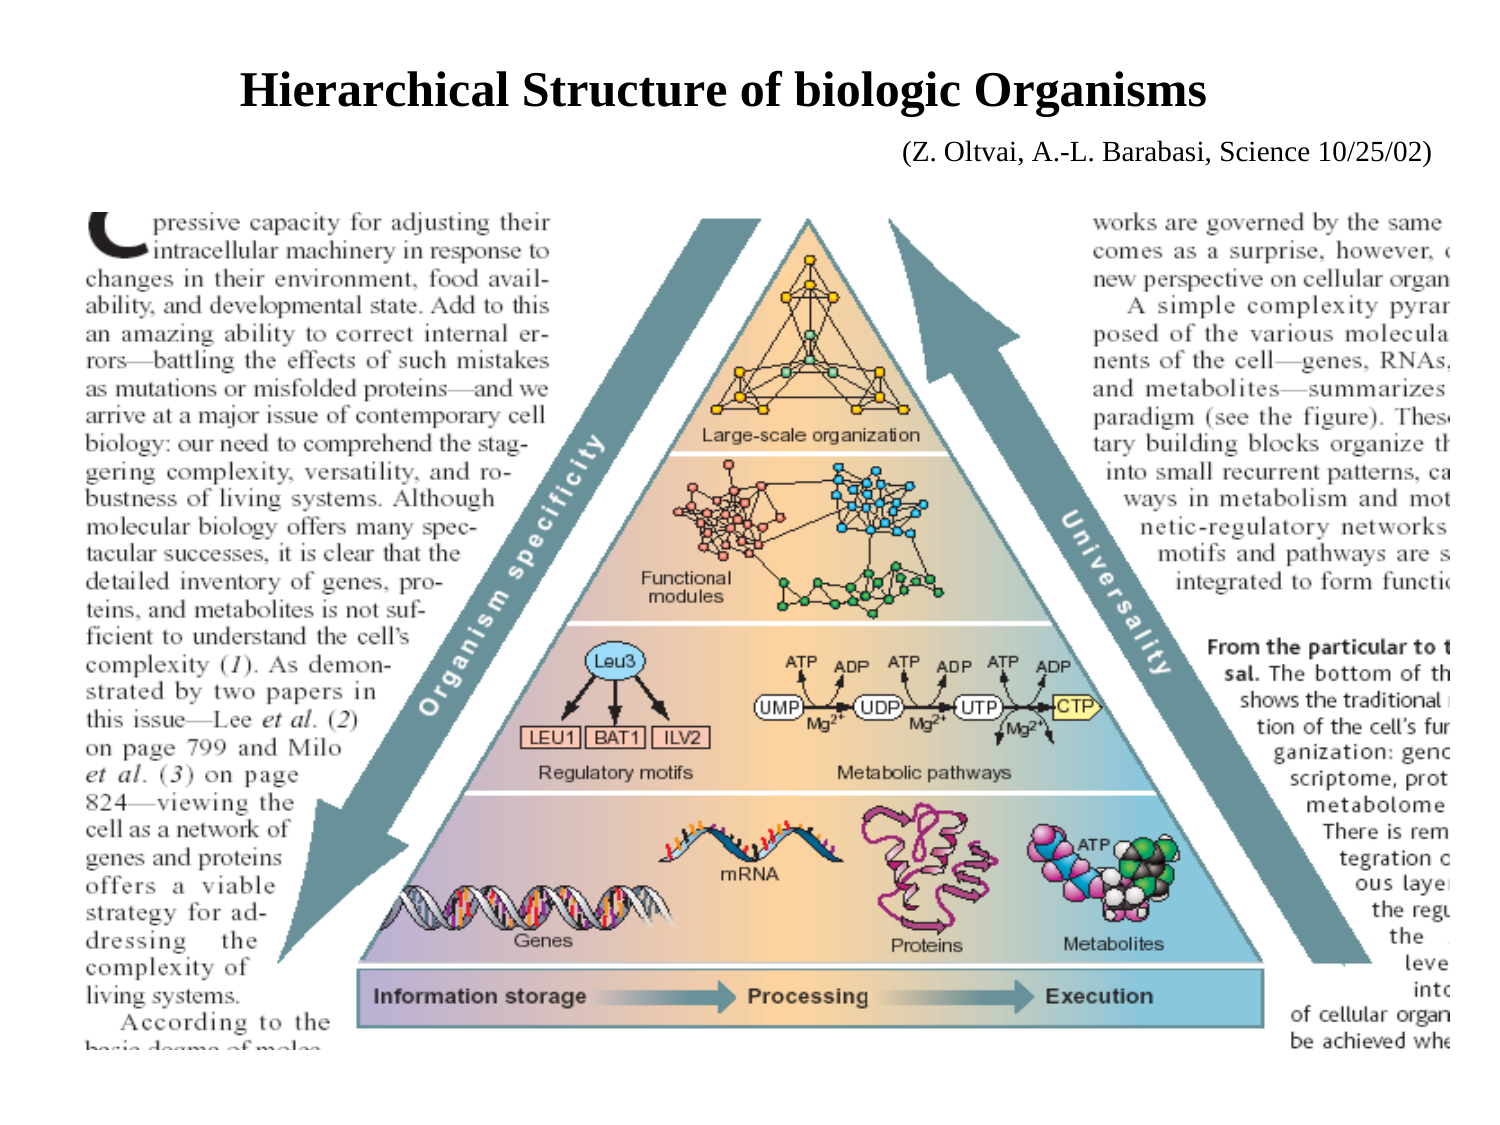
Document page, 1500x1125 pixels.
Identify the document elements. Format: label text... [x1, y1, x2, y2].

text_box [62, 212, 1450, 1051]
text_box Hierarchical Structure of biologic Organisms [224, 0, 1475, 173]
text_box (Z. Oltvai, A.-L. Barabasi, Science 10/25/02) [887, 124, 1448, 176]
